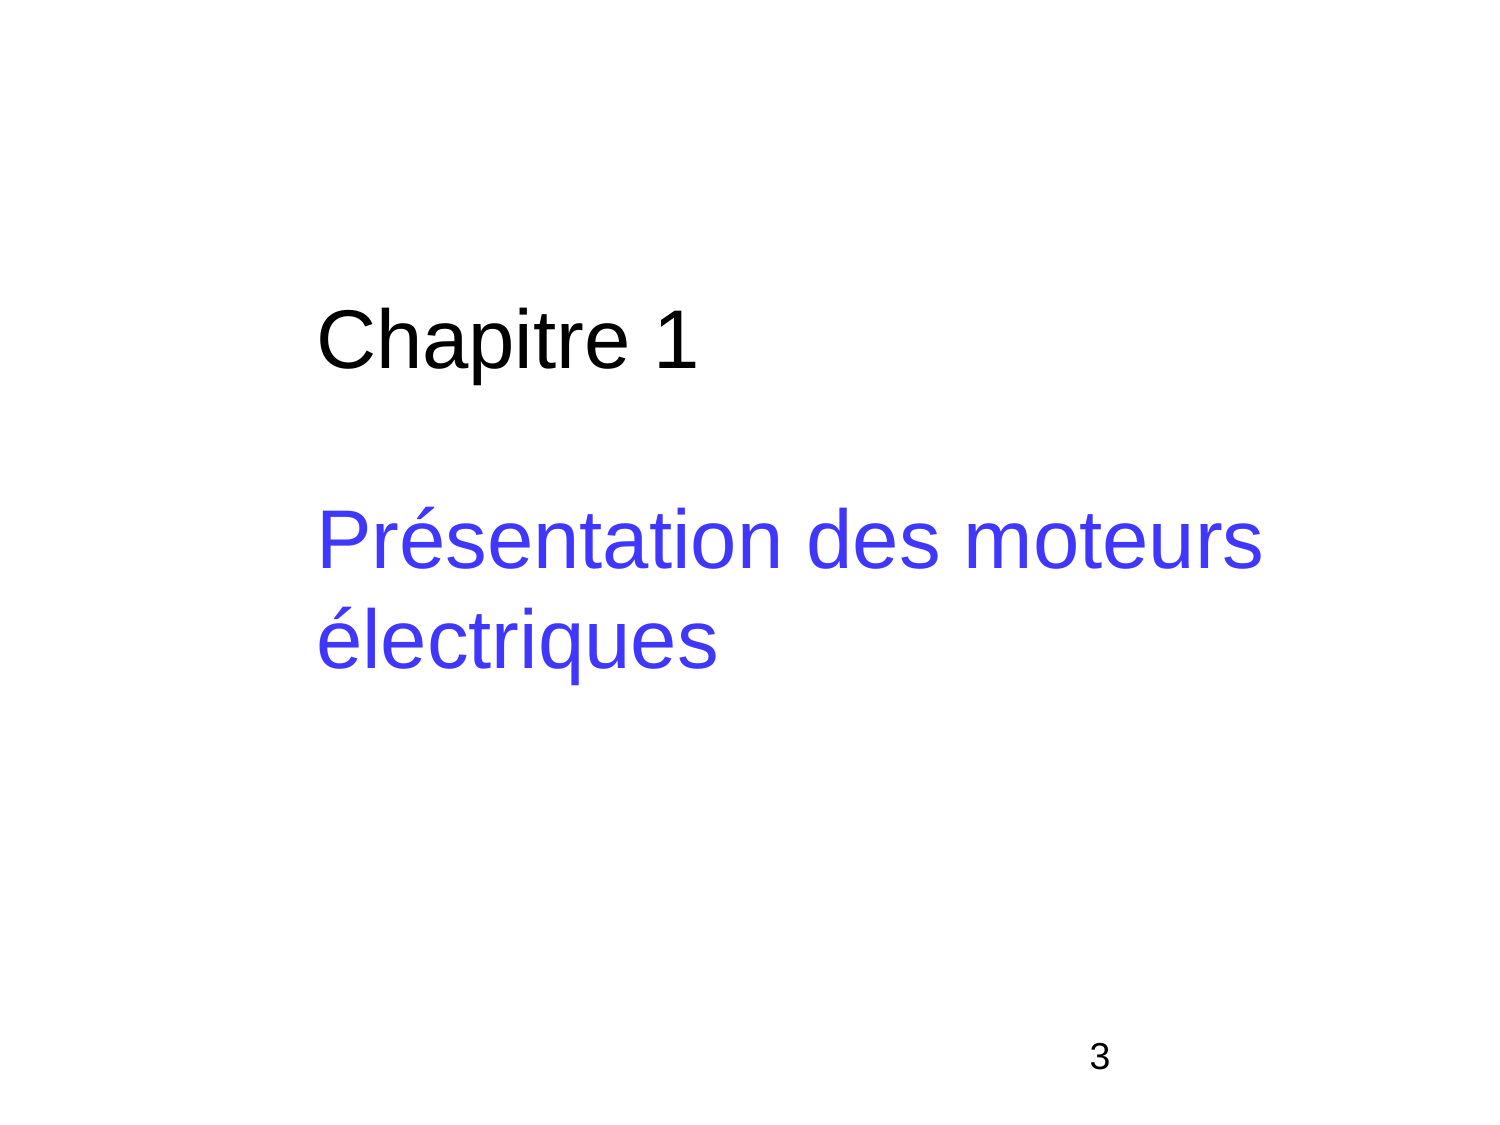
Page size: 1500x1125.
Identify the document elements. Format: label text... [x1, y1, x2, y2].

text_box Chapitre 1 Présentation des moteurs électriques [301, 277, 1304, 693]
